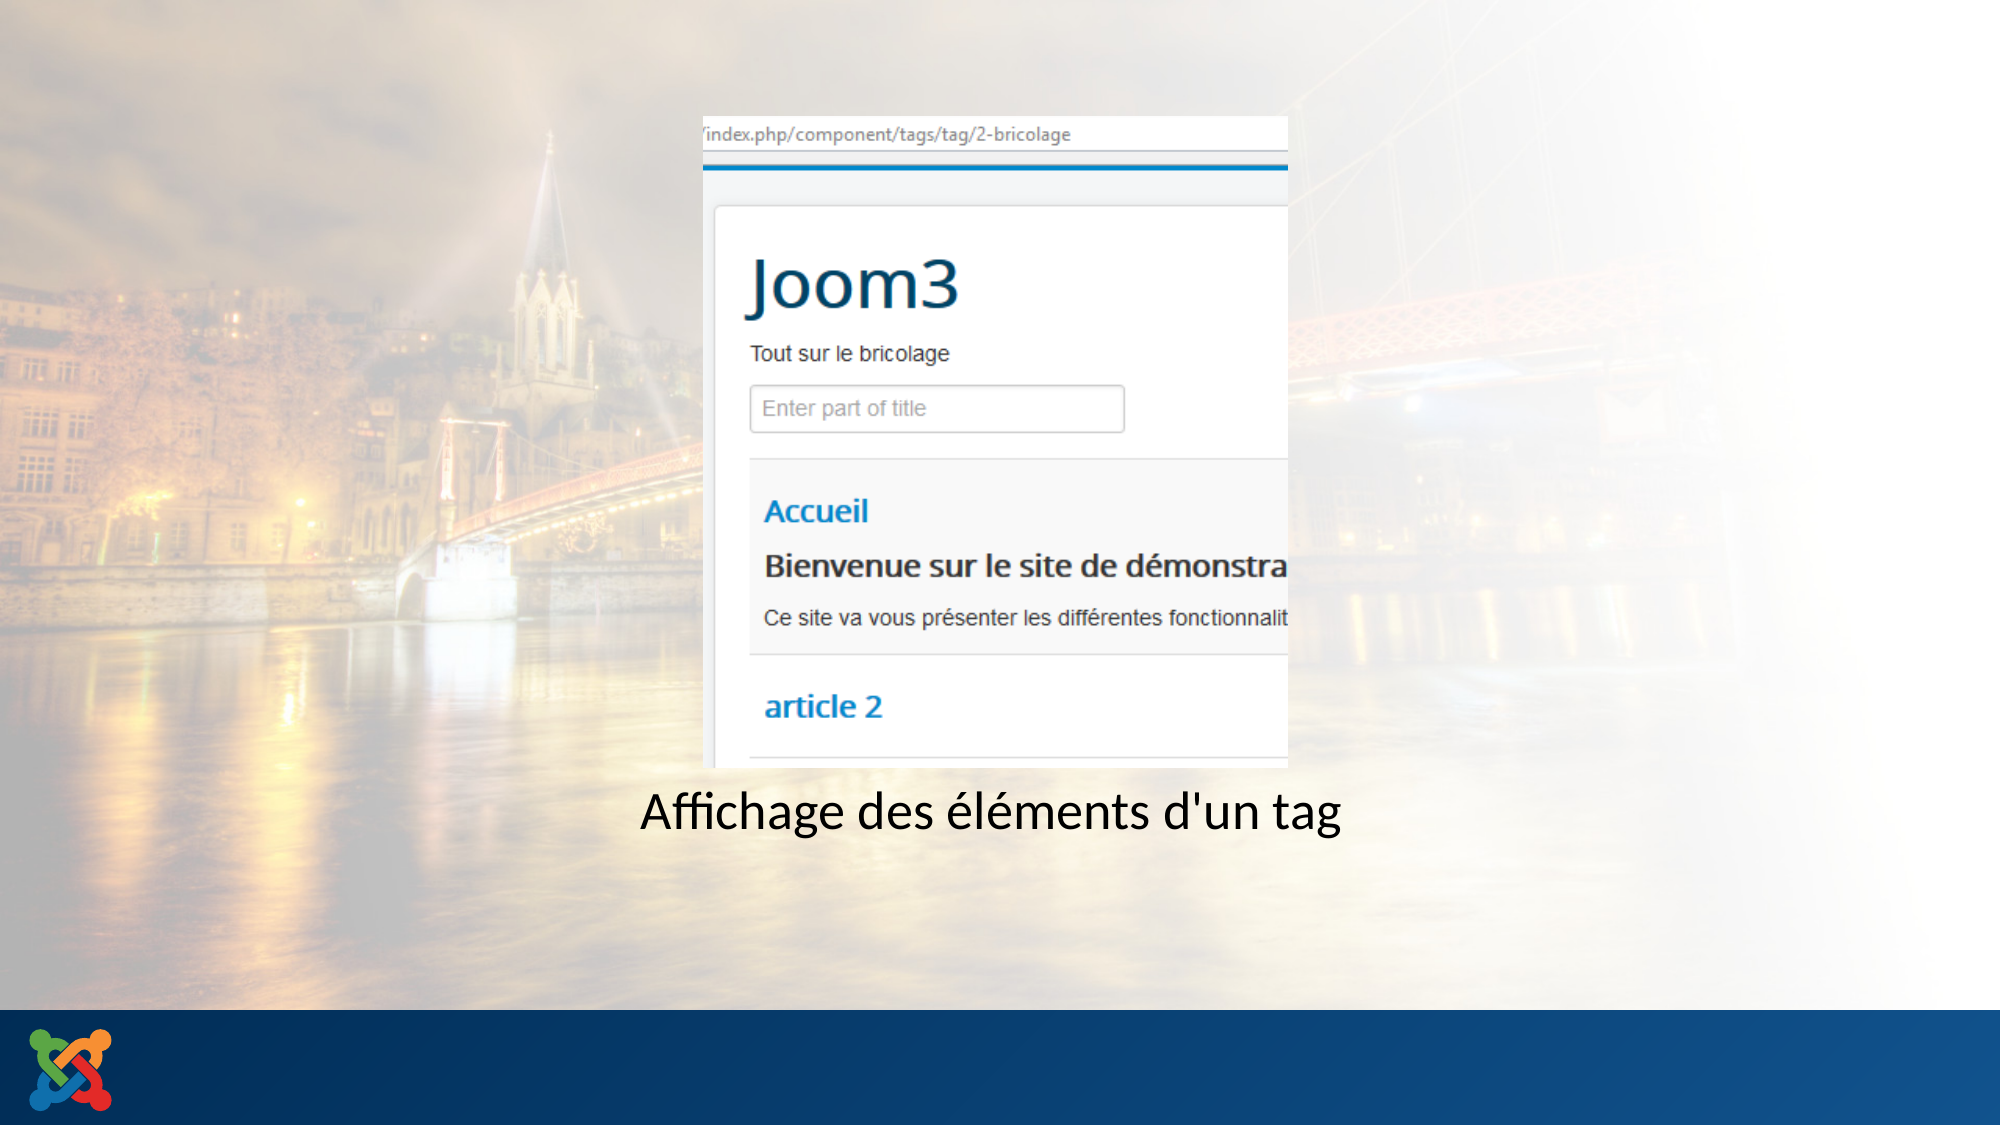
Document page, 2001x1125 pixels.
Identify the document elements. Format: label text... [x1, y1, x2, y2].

text_box [0, 1010, 2000, 1125]
picture [0, 0, 2001, 1125]
text_box Affichage des éléments d'un tag [625, 767, 1382, 848]
picture [29, 1028, 112, 1112]
